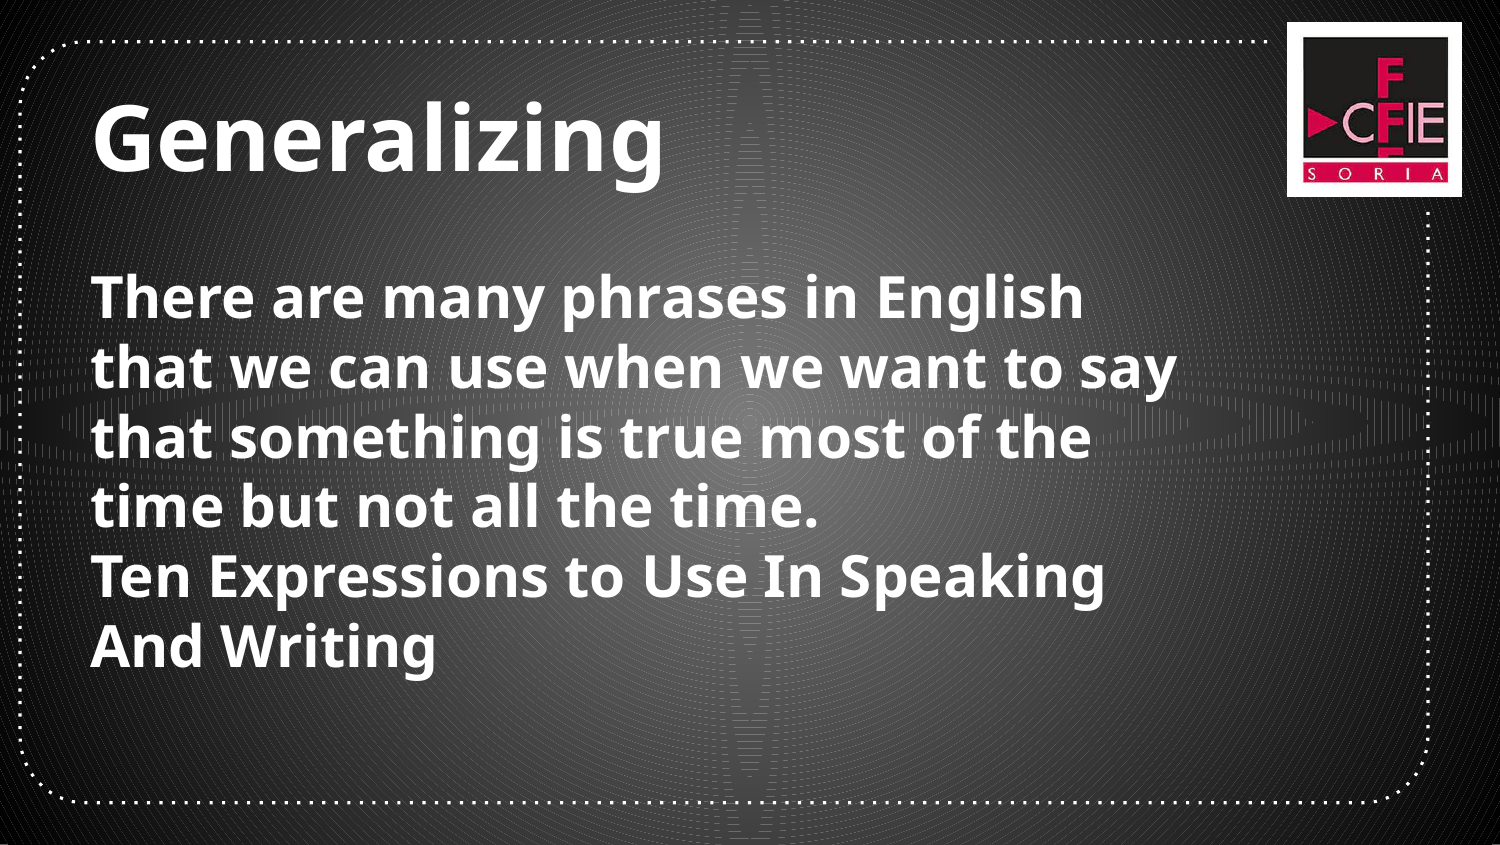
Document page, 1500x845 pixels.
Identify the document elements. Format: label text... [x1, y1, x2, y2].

text_box Generalizing There are many phrases in English that we can use when we want to say that something is true most of the time but not all the time. Ten Expressions to Use In Speaking And Writing [75, 72, 1238, 739]
picture [1287, 22, 1462, 197]
